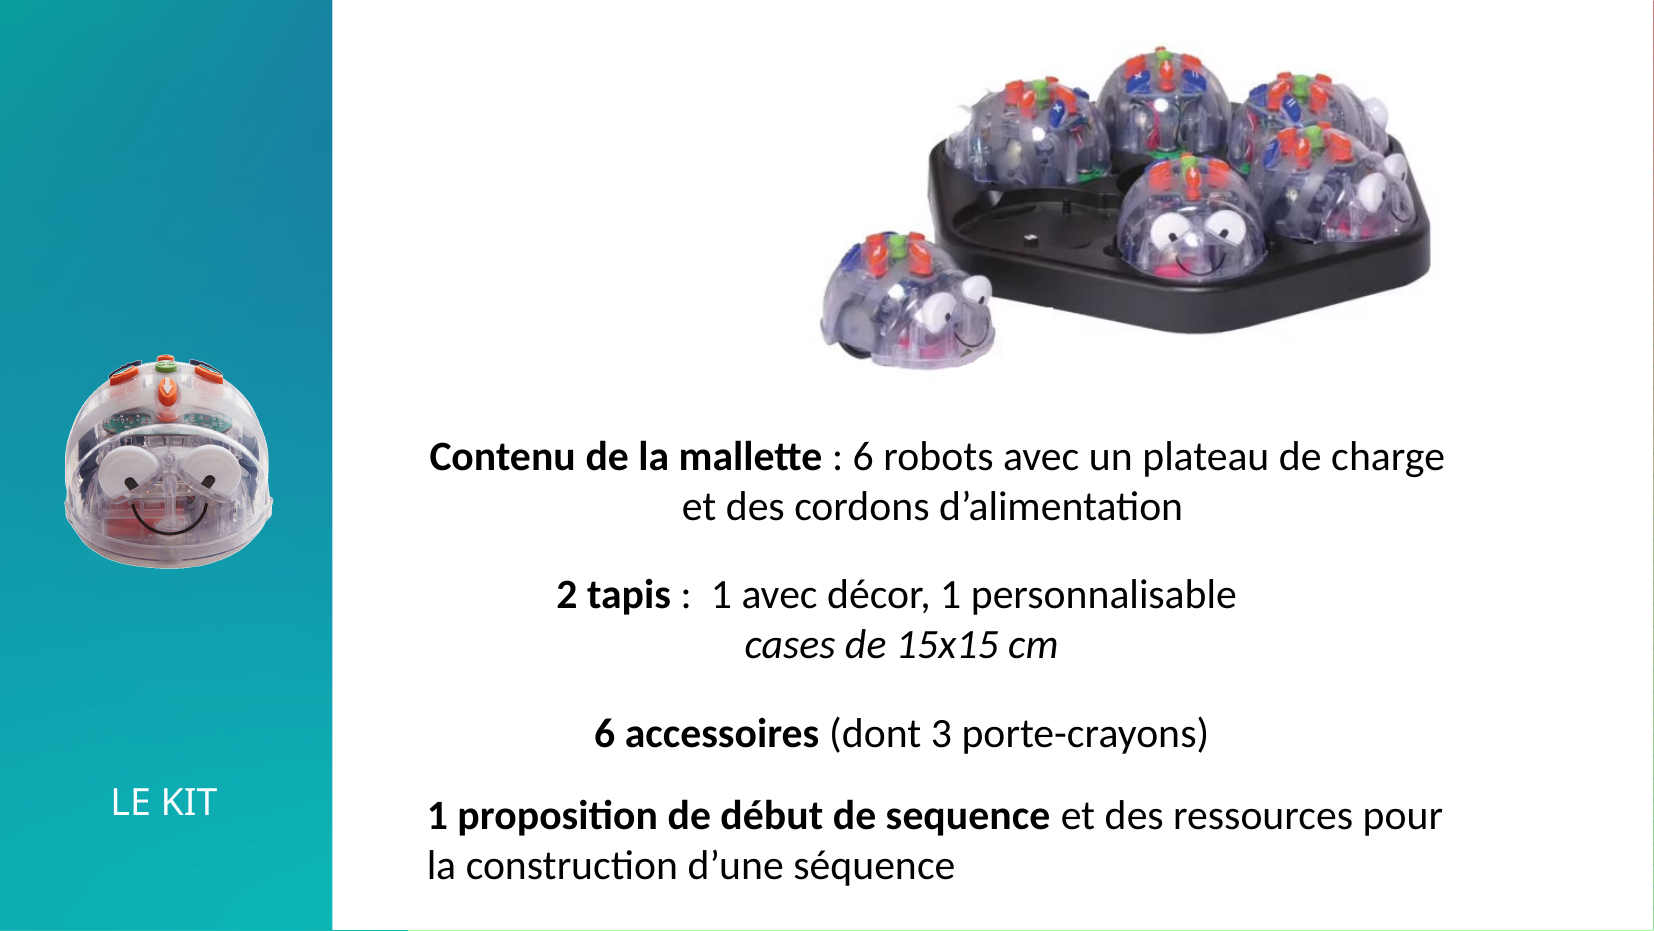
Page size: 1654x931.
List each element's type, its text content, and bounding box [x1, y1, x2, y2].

text_box 6 accessoires (dont 3 porte-crayons) [372, 698, 1432, 764]
text_box LE KIT [0, 770, 328, 831]
text_box 2 tapis : 1 avec décor, 1 personnalisable cases de 15x15 cm [372, 559, 1432, 675]
text_box [0, 0, 1653, 931]
text_box Contenu de la mallette : 6 robots avec un plateau de charge et des cordons d’alimentation [407, 421, 1467, 537]
picture [808, 33, 1448, 382]
text_box 1 proposition de début de sequence et des ressources pour la construction d’une séquence [412, 780, 1472, 896]
picture [32, 330, 303, 600]
